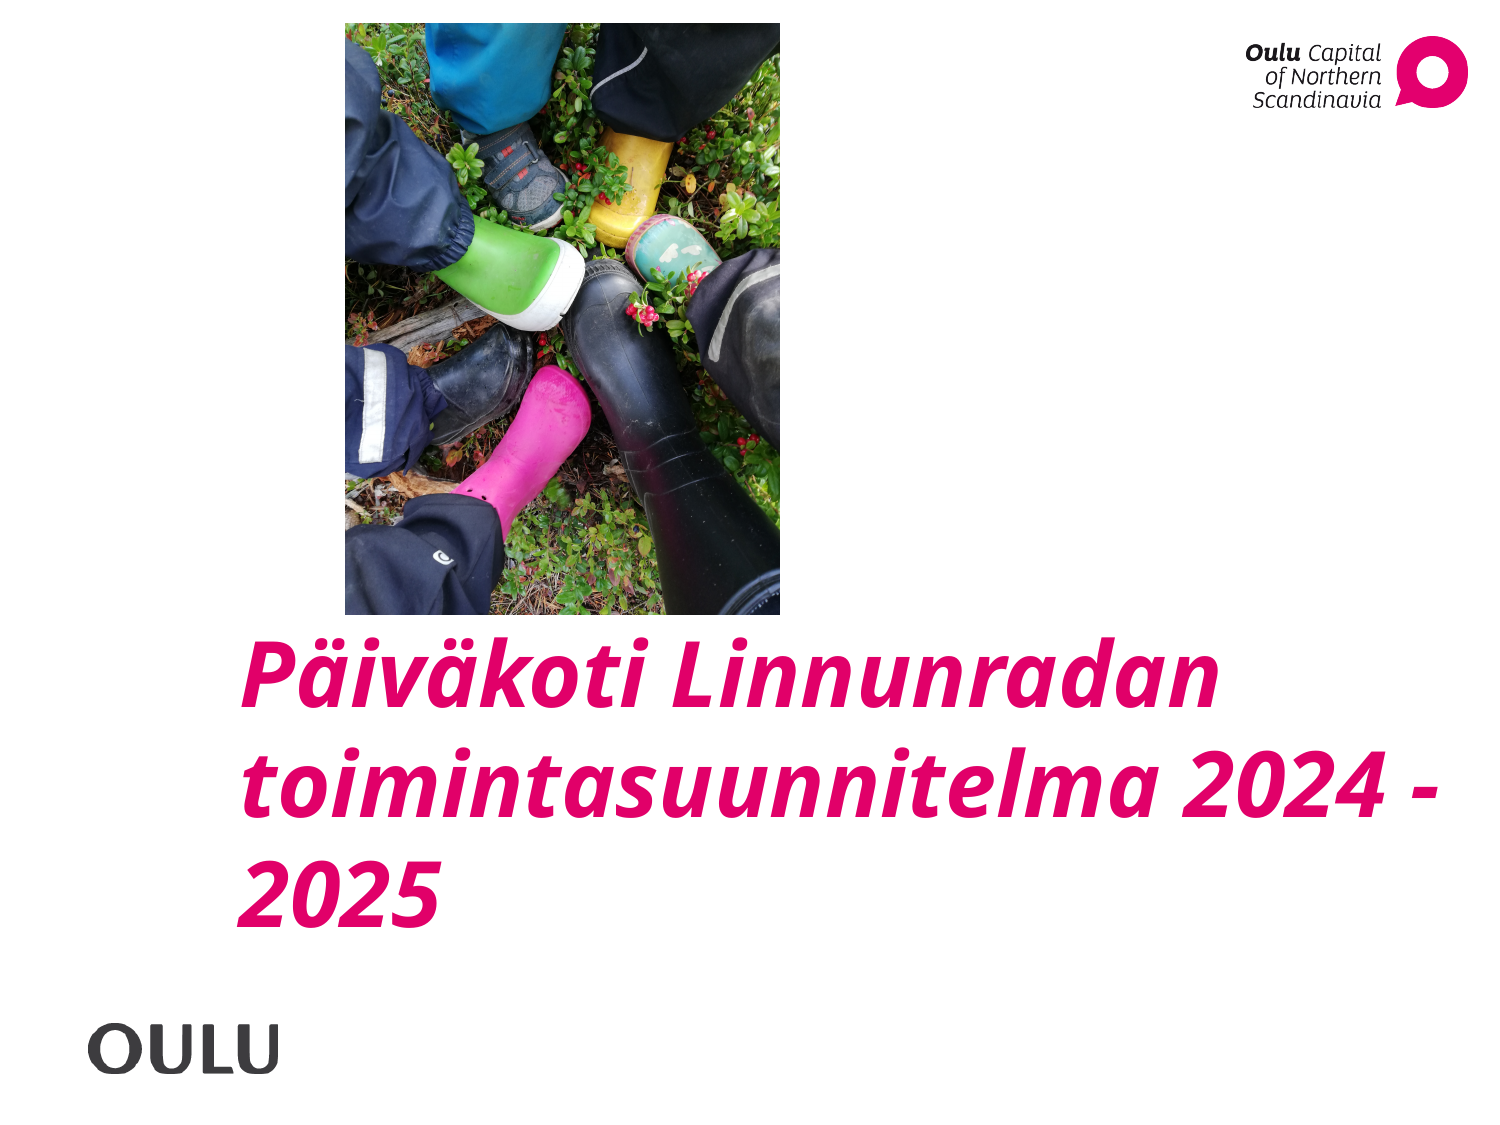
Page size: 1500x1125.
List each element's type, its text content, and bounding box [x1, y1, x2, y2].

picture [1246, 36, 1468, 108]
title Päiväkoti Linnunradan toimintasuunnitelma 2024 - 2025 [225, 608, 1500, 1024]
picture [88, 1023, 278, 1074]
picture [345, 23, 780, 615]
